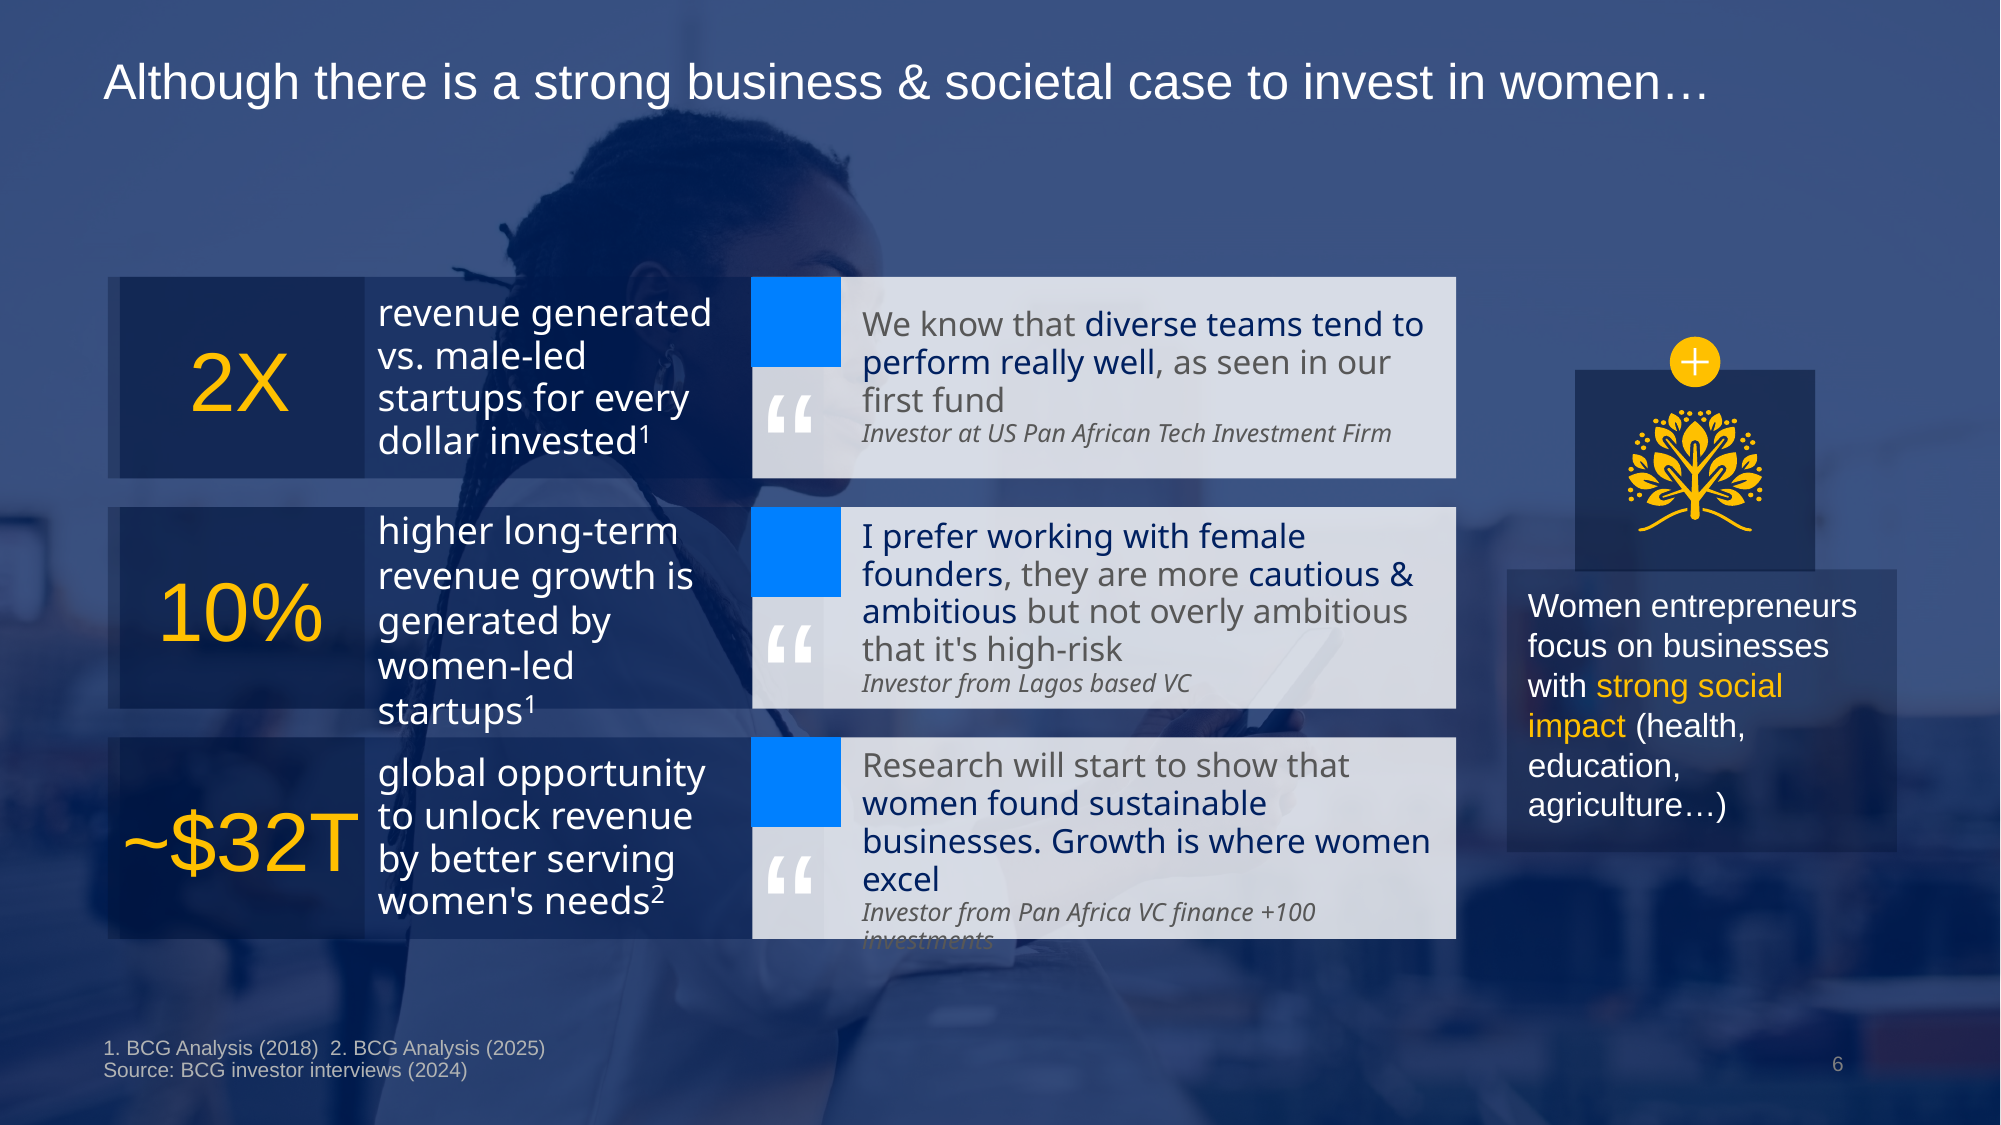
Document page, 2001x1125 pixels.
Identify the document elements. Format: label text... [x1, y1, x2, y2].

text_box Research will start to show that women found sustainable businesses. Growth is where women excel Investor from Pan Africa VC finance +100 investments [862, 747, 1438, 929]
text_box 10% [121, 507, 362, 709]
text_box “ [762, 314, 841, 386]
text_box Women entrepreneurs focus on businesses with strong social impact (health, education, agriculture…) [1527, 583, 1876, 824]
text_box “ [762, 774, 841, 846]
text_box higher long-term revenue growth is generated by women-led startups1 [377, 507, 738, 709]
text_box [0, 0, 2000, 1125]
text_box I prefer working with female founders, they are more cautious & ambitious but not overly ambitious that it's high-risk Investor from Lagos based VC [862, 517, 1438, 699]
text_box revenue generated vs. male-led startups for every dollar invested1 [378, 277, 738, 478]
text_box 2X [120, 276, 361, 479]
text_box Although there is a strong business & societal case to invest in women… [103, 55, 1897, 166]
text_box ~$32T [121, 737, 361, 939]
text_box 1. BCG Analysis (2018) 2. BCG Analysis (2025) Source: BCG investor interviews (2024) [103, 1037, 1585, 1082]
text_box We know that diverse teams tend to perform really well, as seen in our first fund Investor at US Pan African Tech Investment Firm [862, 287, 1438, 468]
text_box global opportunity to unlock revenue by better serving women's needs2 [378, 737, 738, 939]
text_box “ [762, 544, 841, 616]
